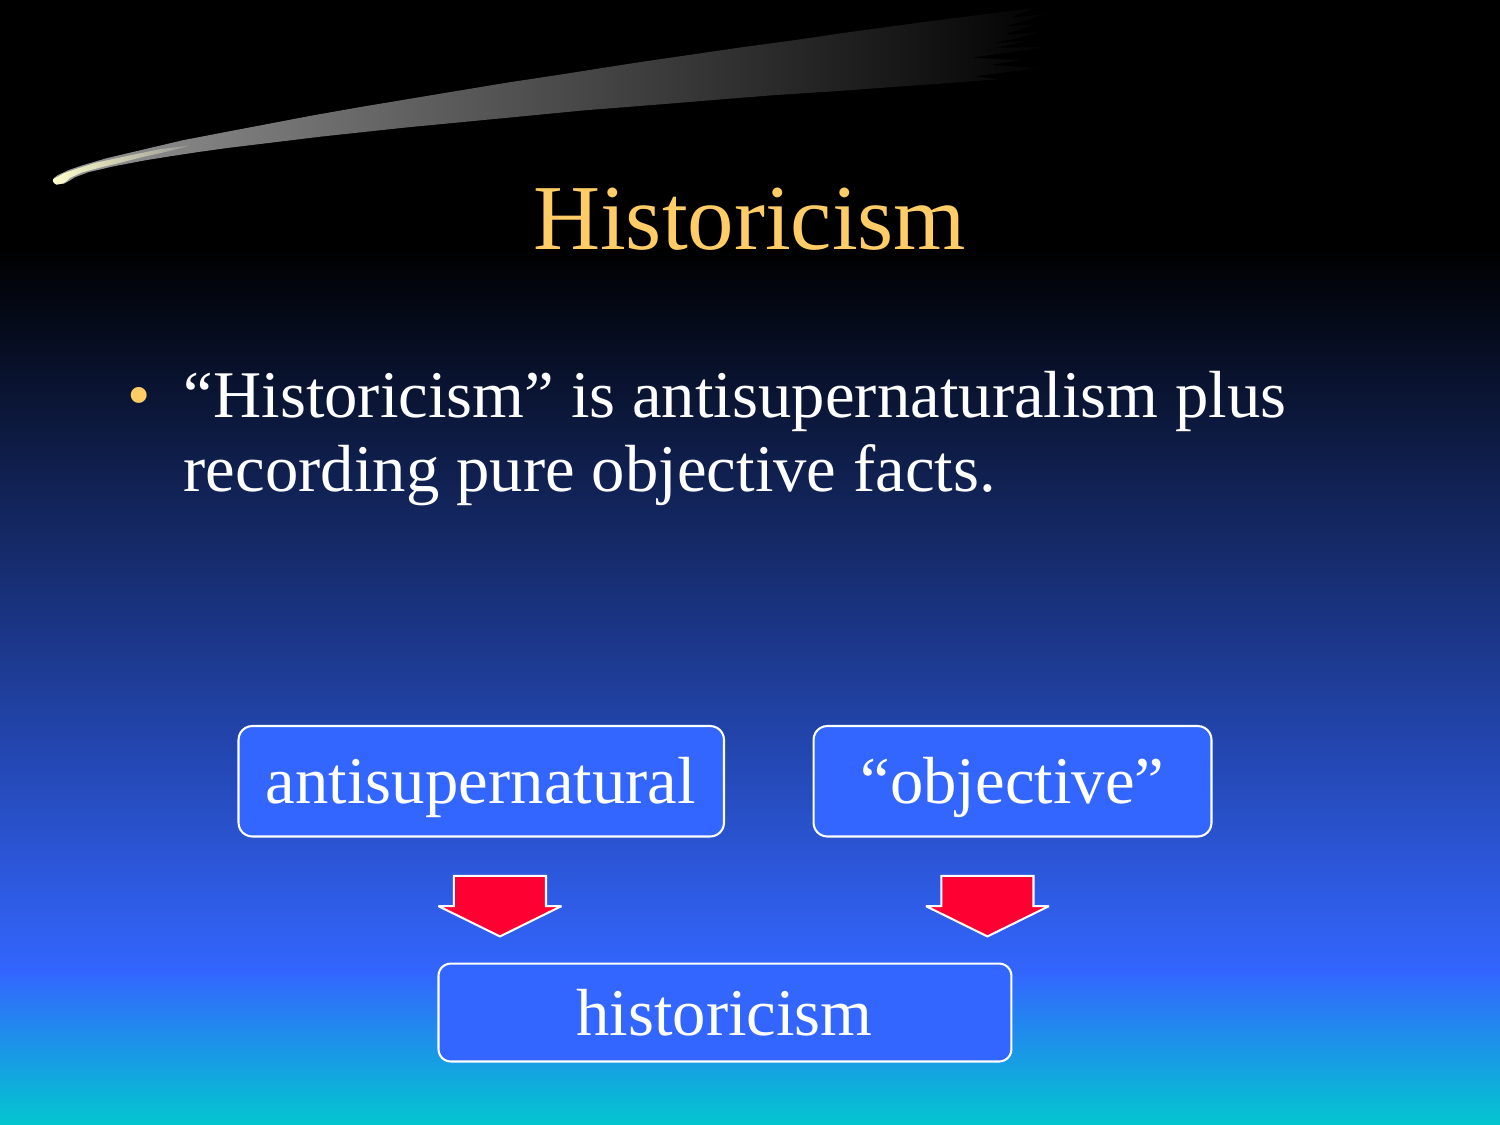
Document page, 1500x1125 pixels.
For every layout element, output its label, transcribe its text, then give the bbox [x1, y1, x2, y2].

text_box [438, 875, 562, 937]
text_box “objective” [813, 726, 1212, 837]
title Historicism [112, 124, 1388, 313]
text_box historicism [438, 963, 1012, 1062]
list “Historicism” is antisupernaturalism plus recording pure objective facts. [112, 350, 1388, 726]
text_box [925, 875, 1049, 937]
text_box antisupernatural [238, 726, 725, 837]
